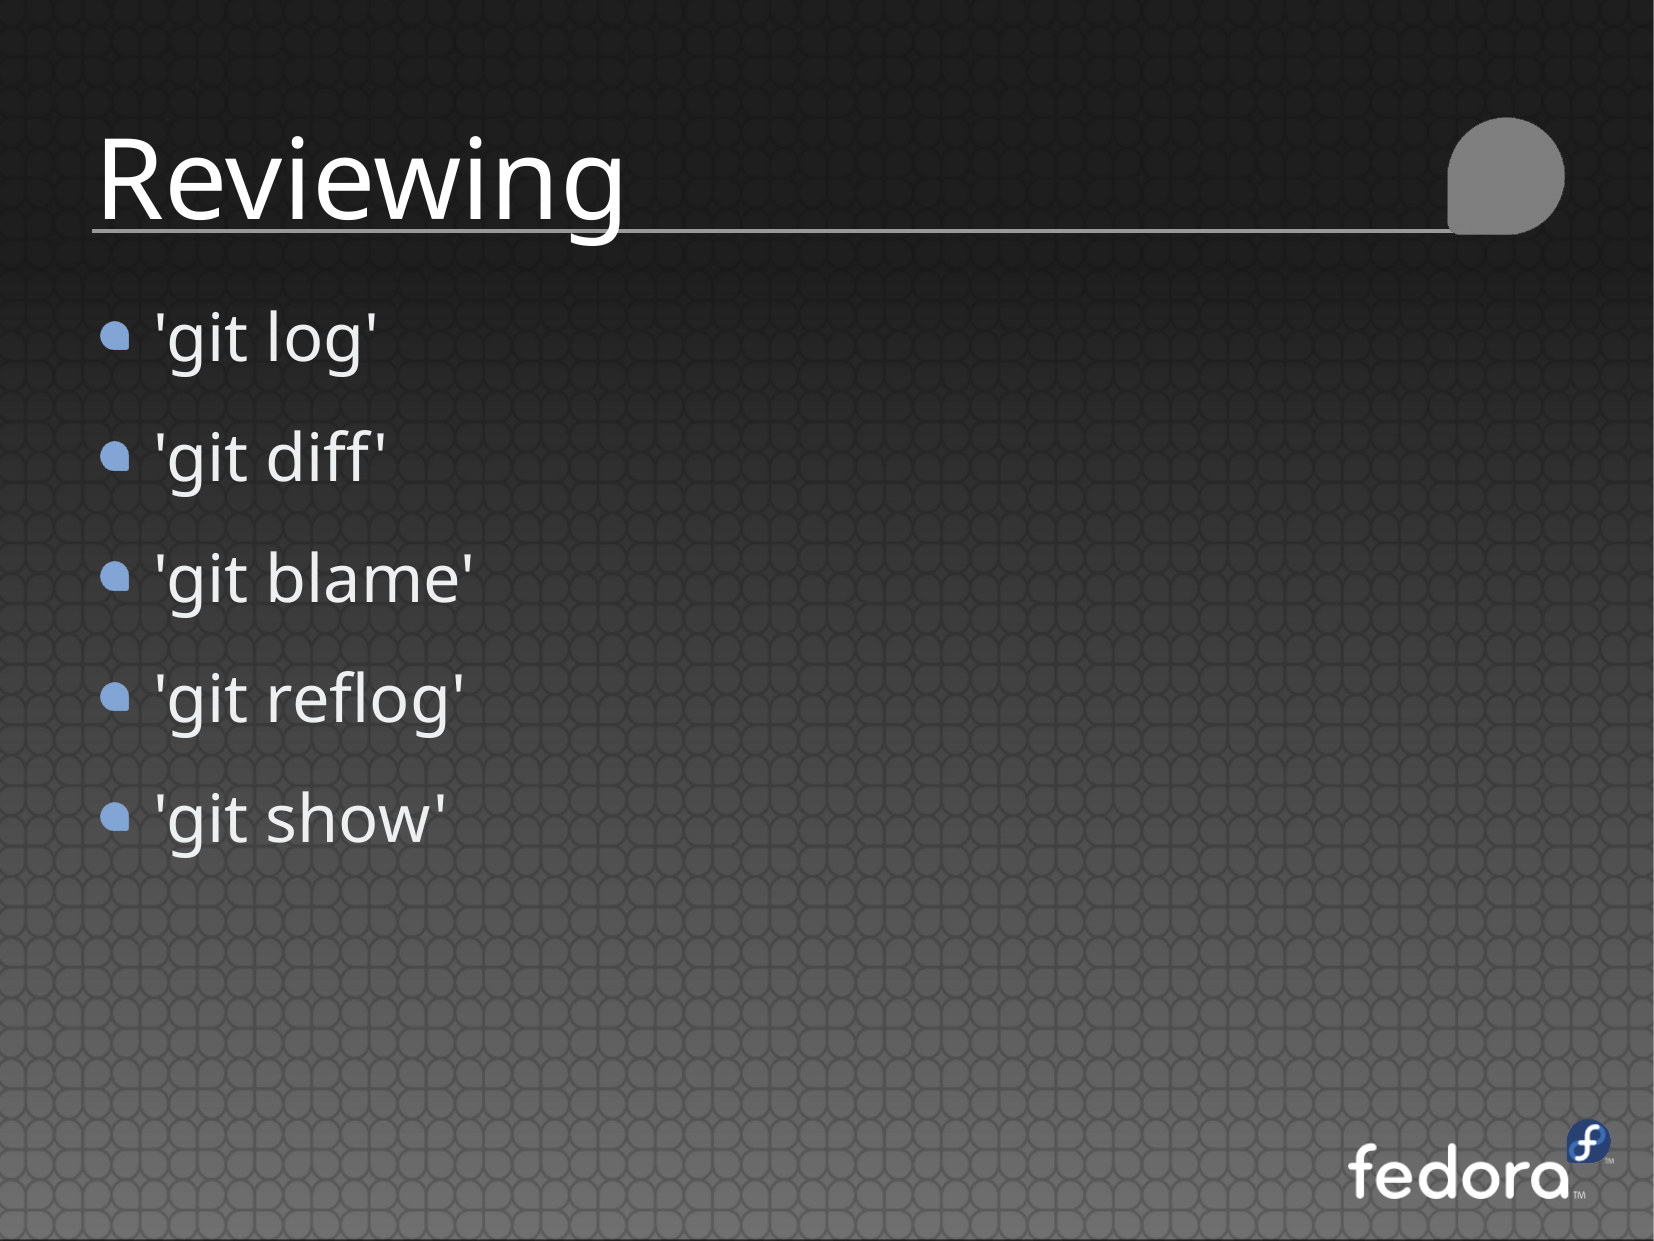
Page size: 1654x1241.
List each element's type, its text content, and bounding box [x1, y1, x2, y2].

picture [0, 0, 1654, 1241]
list 'git log' 'git diff' 'git blame' 'git reflog' 'git show' [82, 290, 1571, 1094]
title Reviewing [94, 100, 1426, 251]
